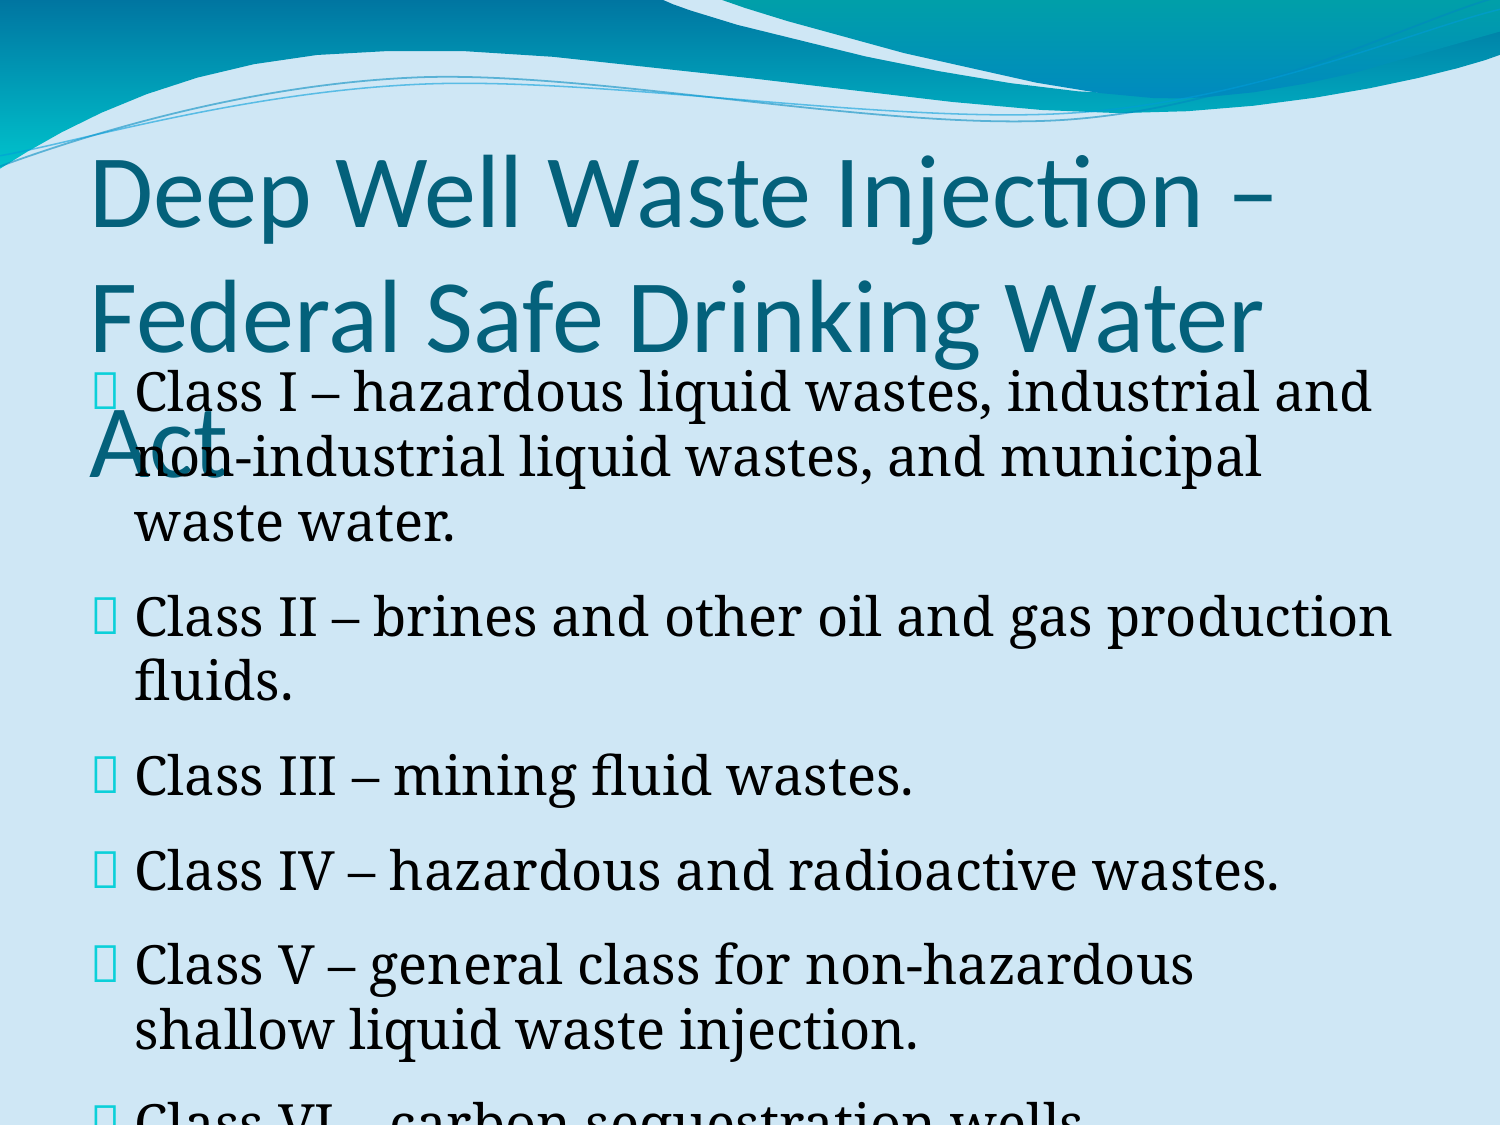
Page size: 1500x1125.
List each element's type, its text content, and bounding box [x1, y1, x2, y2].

list Class I – hazardous liquid wastes, industrial and non-industrial liquid wastes, and municipal waste water. Class II – brines and other oil and gas production fluids. Class III – mining fluid wastes. Class IV – hazardous and radioactive wastes. Class V – general class for non-hazardous shallow liquid waste injection. Class VI – carbon sequestration wells. [75, 350, 1425, 1038]
title Deep Well Waste Injection – Federal Safe Drinking Water Act [75, 115, 1425, 303]
